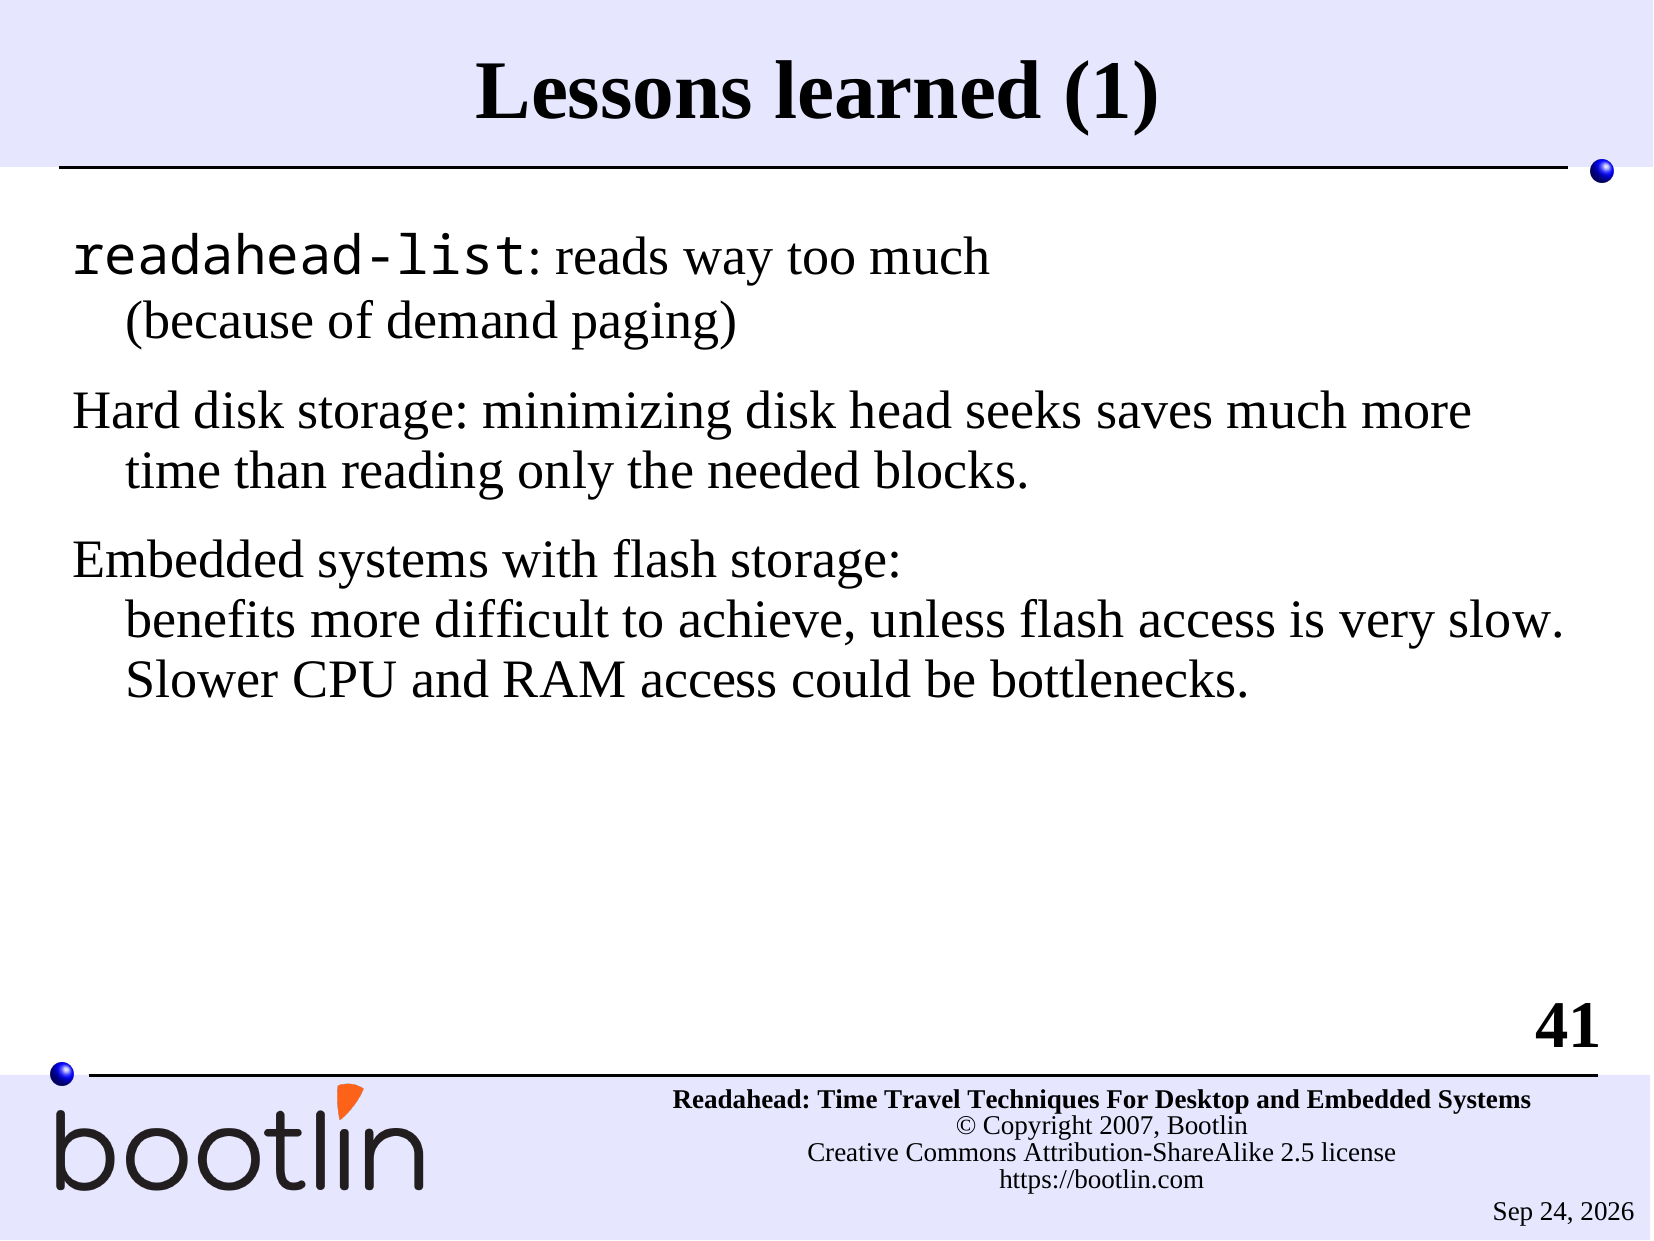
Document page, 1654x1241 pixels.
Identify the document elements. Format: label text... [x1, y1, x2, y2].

picture [17, 1060, 462, 1230]
title Lessons learned (1) [33, 28, 1604, 154]
list readahead-list: reads way too much (because of demand paging) Hard disk storage: minimizing disk head seeks saves much more time than reading only the needed blocks. Embedded systems with flash storage: benefits more difficult to achieve, unless flash access is very slow. Slower CPU and RAM access could be bottlenecks. [54, 216, 1574, 1066]
